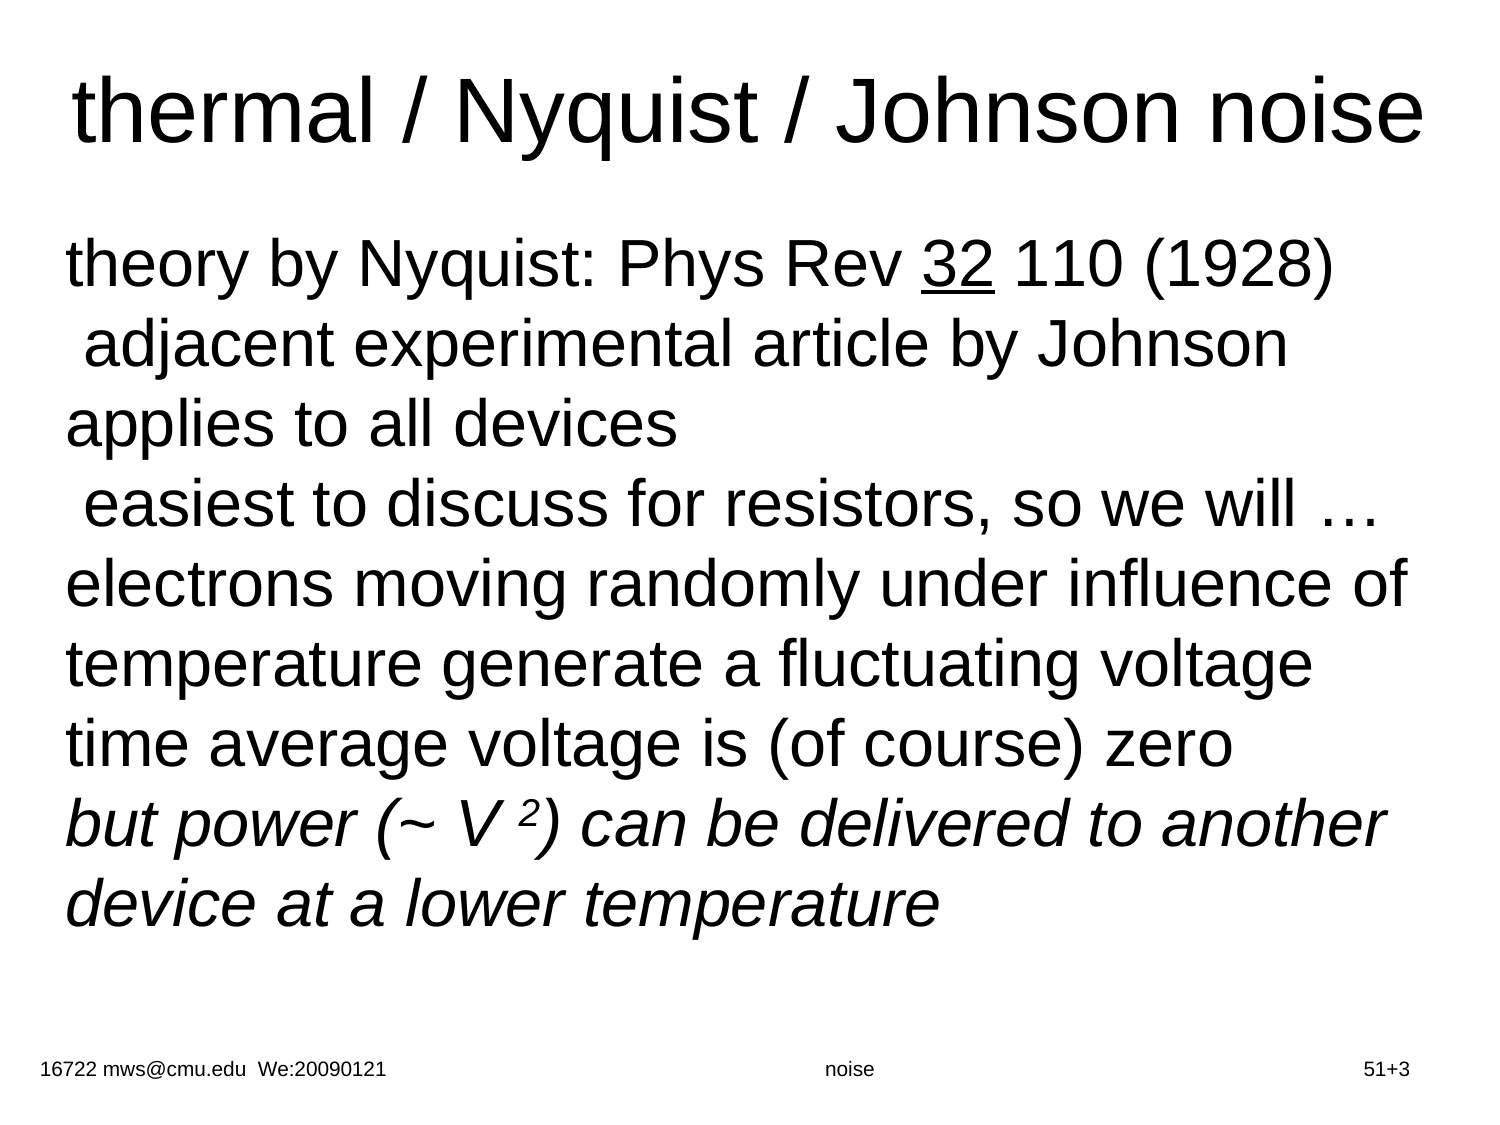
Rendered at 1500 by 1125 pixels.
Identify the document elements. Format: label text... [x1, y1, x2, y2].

text_box thermal / Nyquist / Johnson noise [37, 43, 1463, 169]
text_box theory by Nyquist: Phys Rev 32 110 (1928) adjacent experimental article by Johnson applies to all devices easiest to discuss for resistors, so we will … electrons moving randomly under influence of temperature generate a fluctuating voltage time average voltage is (of course) zero but power (~ V 2) can be delivered to another device at a lower temperature [50, 212, 1463, 1028]
